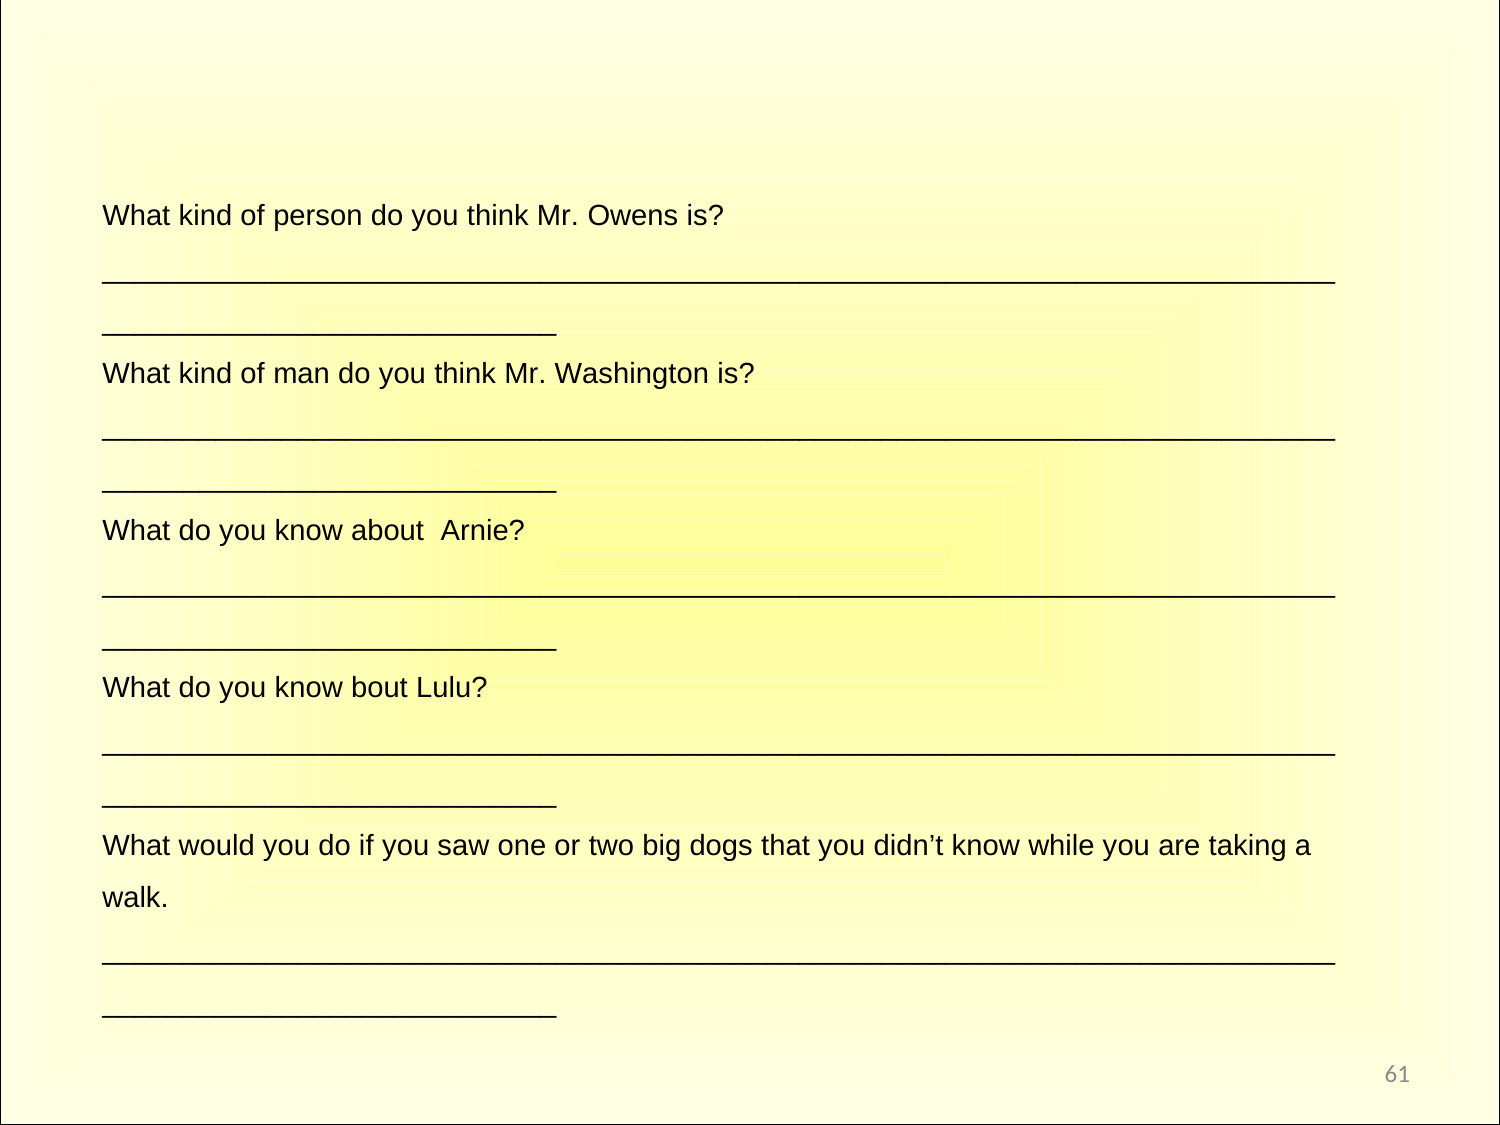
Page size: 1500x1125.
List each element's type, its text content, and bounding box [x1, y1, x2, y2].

text_box What kind of person do you think Mr. Owens is? ________________________________________________________________________________________________________ What kind of man do you think Mr. Washington is? ________________________________________________________________________________________________________ What do you know about Arnie? ________________________________________________________________________________________________________ What do you know bout Lulu? ________________________________________________________________________________________________________ What would you do if you saw one or two big dogs that you didn’t know while you are taking a walk. ________________________________________________________________________________________________________ [87, 171, 1363, 1026]
text_box <number> [1074, 1042, 1426, 1103]
text_box [0, 0, 1500, 1125]
